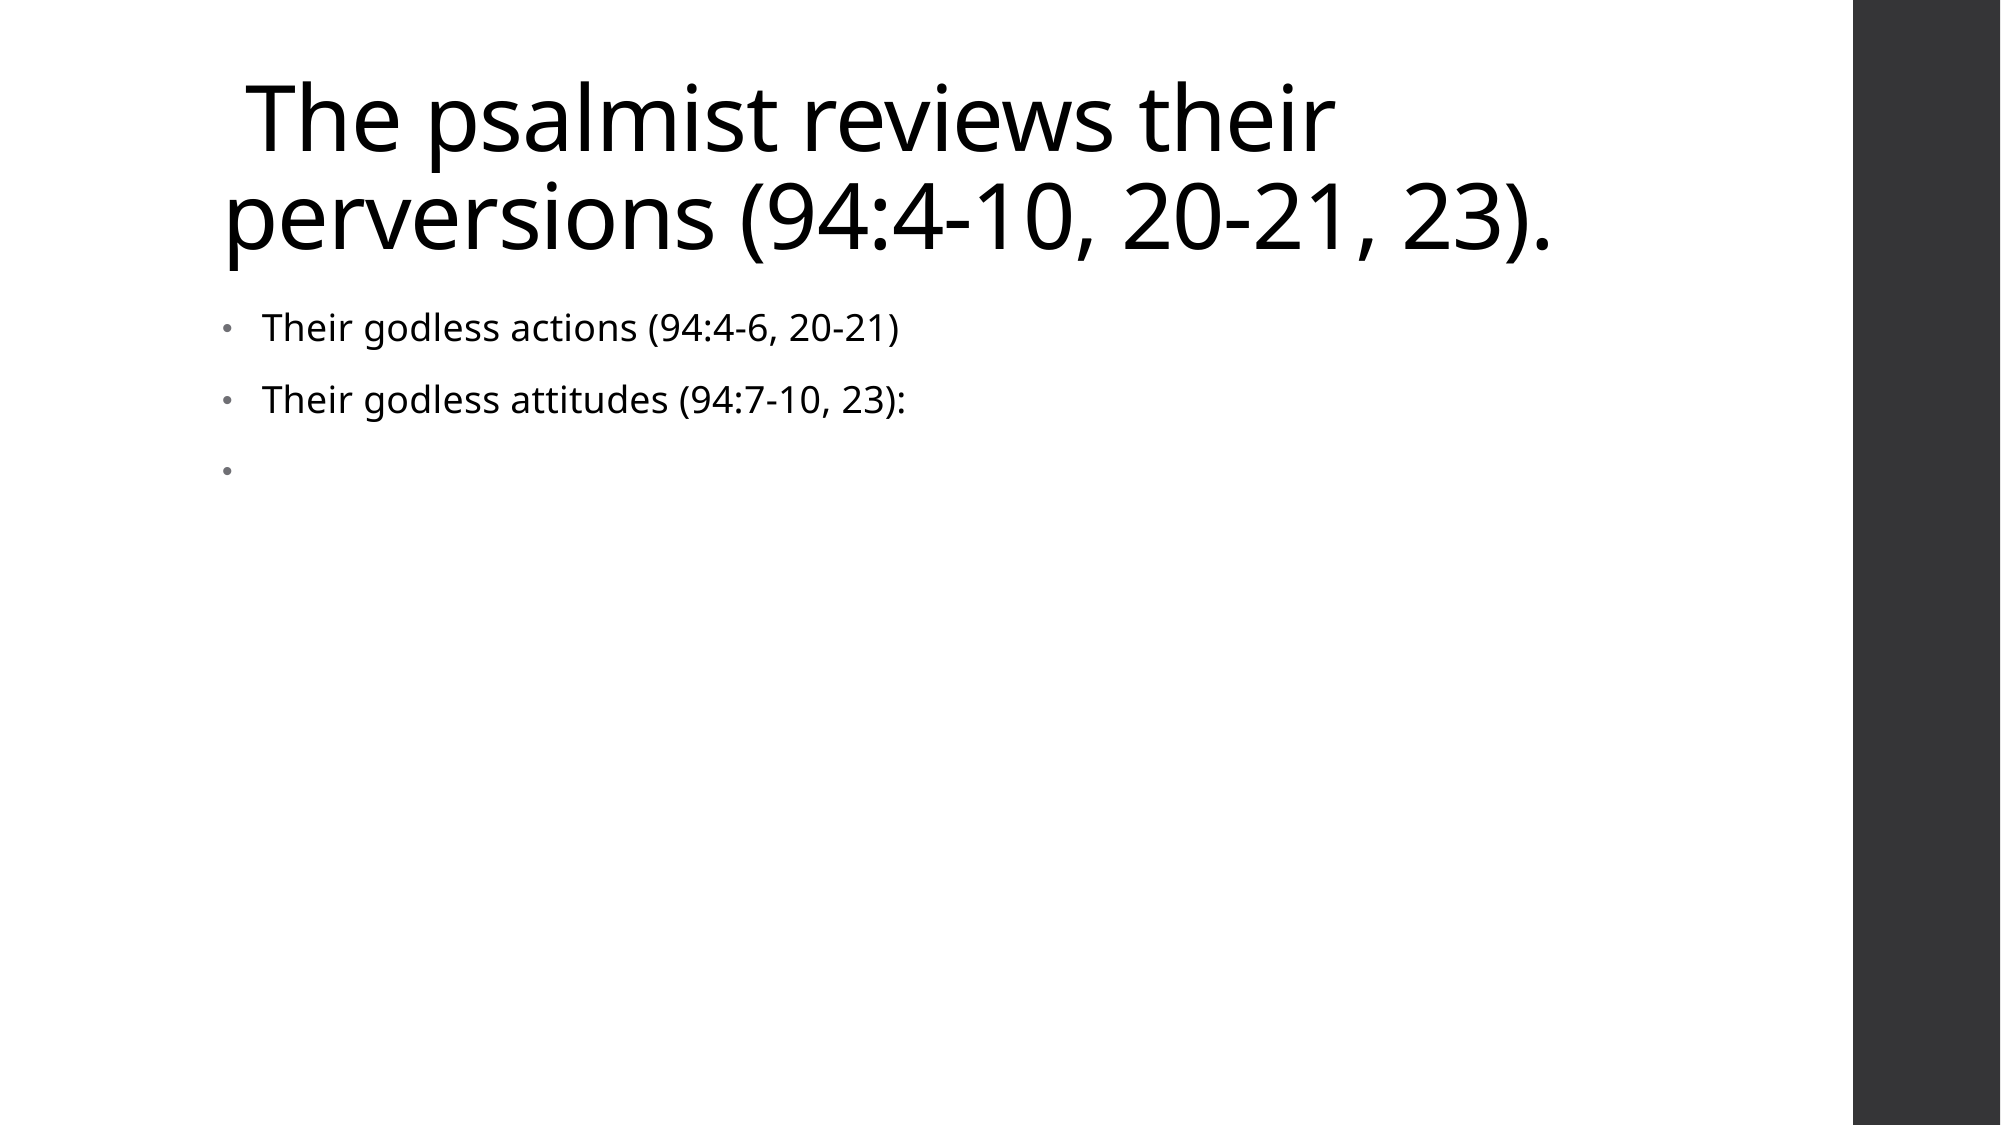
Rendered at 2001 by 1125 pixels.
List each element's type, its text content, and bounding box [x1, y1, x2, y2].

list Their godless actions (94:4-6, 20-21) Their godless attitudes (94:7-10, 23): [206, 299, 1617, 1014]
title The psalmist reviews their perversions (94:4-10, 20-21, 23). [206, 60, 1797, 278]
